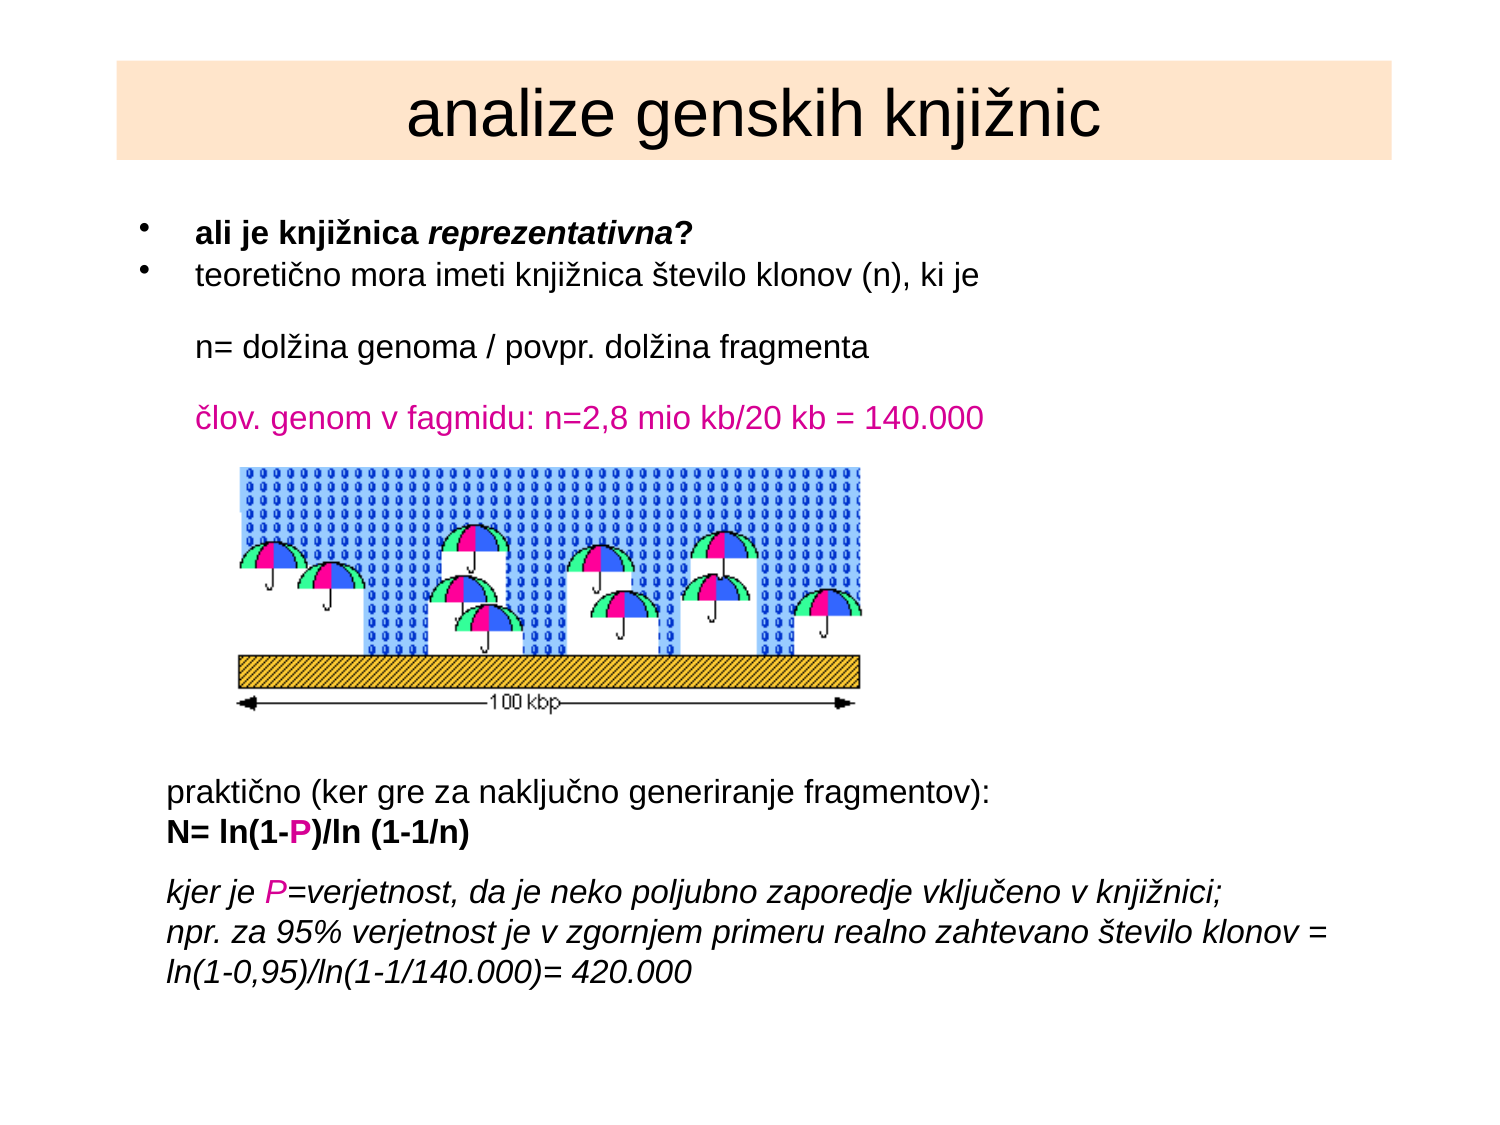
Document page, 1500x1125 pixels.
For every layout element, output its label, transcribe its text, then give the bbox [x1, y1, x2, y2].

picture [230, 467, 869, 720]
list ali je knjižnica reprezentativna? teoretično mora imeti knjižnica število klonov (n), ki je n= dolžina genoma / povpr. dolžina fragmenta člov. genom v fagmidu: n=2,8 mio kb/20 kb = 140.000 [123, 208, 1388, 604]
text_box praktično (ker gre za naključno generiranje fragmentov): N= ln(1-P)/ln (1-1/n) kjer je P=verjetnost, da je neko poljubno zaporedje vključeno v knjižnici; npr. za 95% verjetnost je v zgornjem primeru realno zahtevano število klonov = ln(1-0,95)/ln(1-1/140.000)= 420.000 [76, 763, 1365, 998]
title analize genskih knjižnic [116, 60, 1392, 160]
